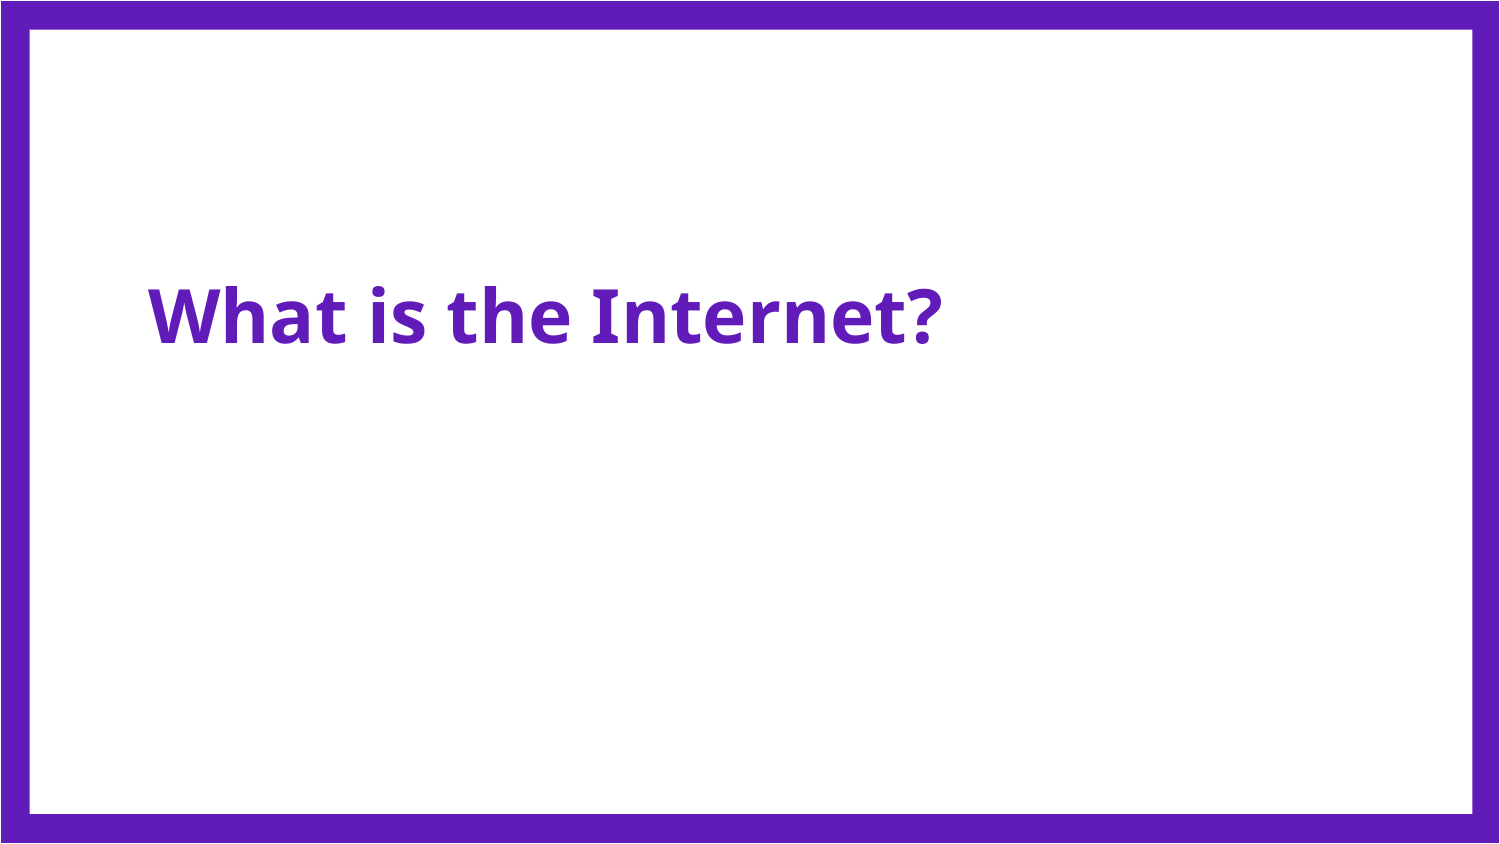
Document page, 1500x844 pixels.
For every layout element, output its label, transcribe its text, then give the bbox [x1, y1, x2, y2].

text_box [29, 29, 1473, 814]
title What is the Internet? [133, 131, 1193, 374]
